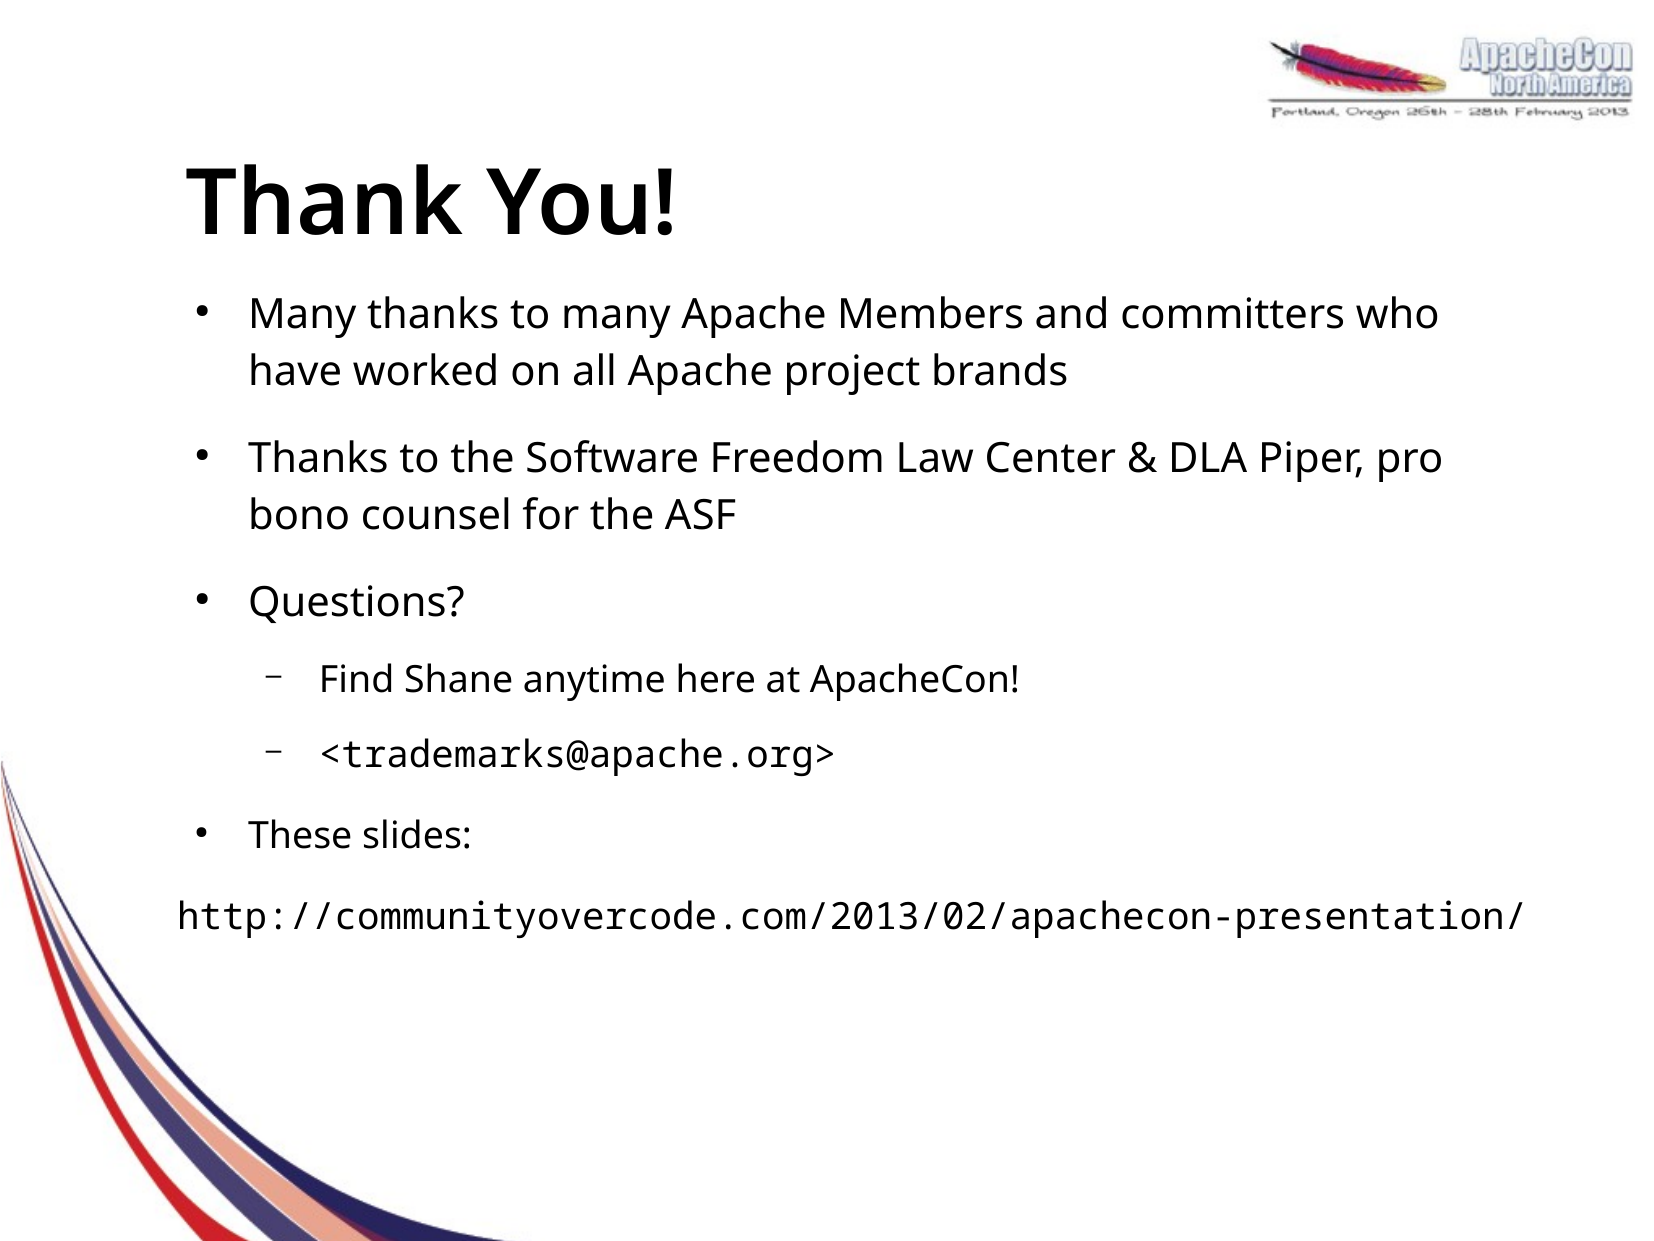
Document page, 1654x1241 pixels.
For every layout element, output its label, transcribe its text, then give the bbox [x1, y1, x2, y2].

title Thank You! [177, 134, 1536, 262]
list Many thanks to many Apache Members and committers who have worked on all Apache project brands Thanks to the Software Freedom Law Center & DLA Piper, pro bono counsel for the ASF Questions? Find Shane anytime here at ApacheCon! <trademarks@apache.org> These slides: http://communityovercode.com/2013/02/apachecon-presentation/ [177, 283, 1536, 1004]
picture [0, 0, 1654, 1241]
